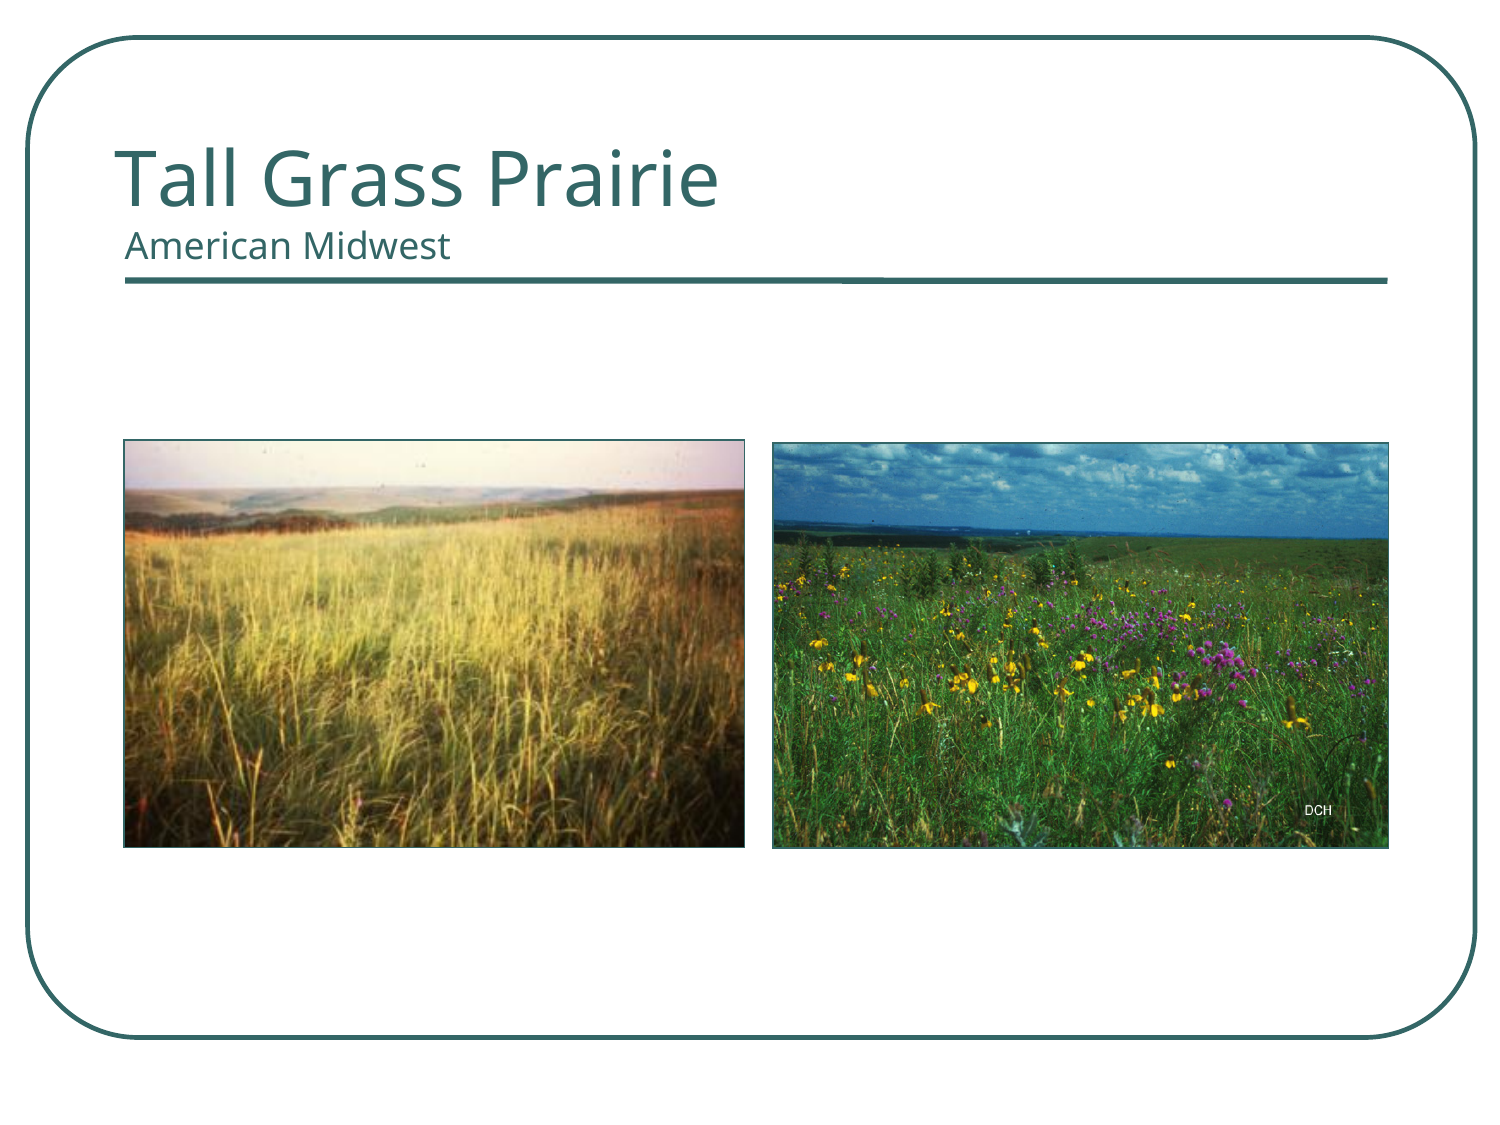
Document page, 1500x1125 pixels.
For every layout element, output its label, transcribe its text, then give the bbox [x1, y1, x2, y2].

picture [773, 443, 1388, 848]
picture [125, 440, 744, 847]
title Tall Grass Prairie American Midwest [100, 87, 1388, 275]
